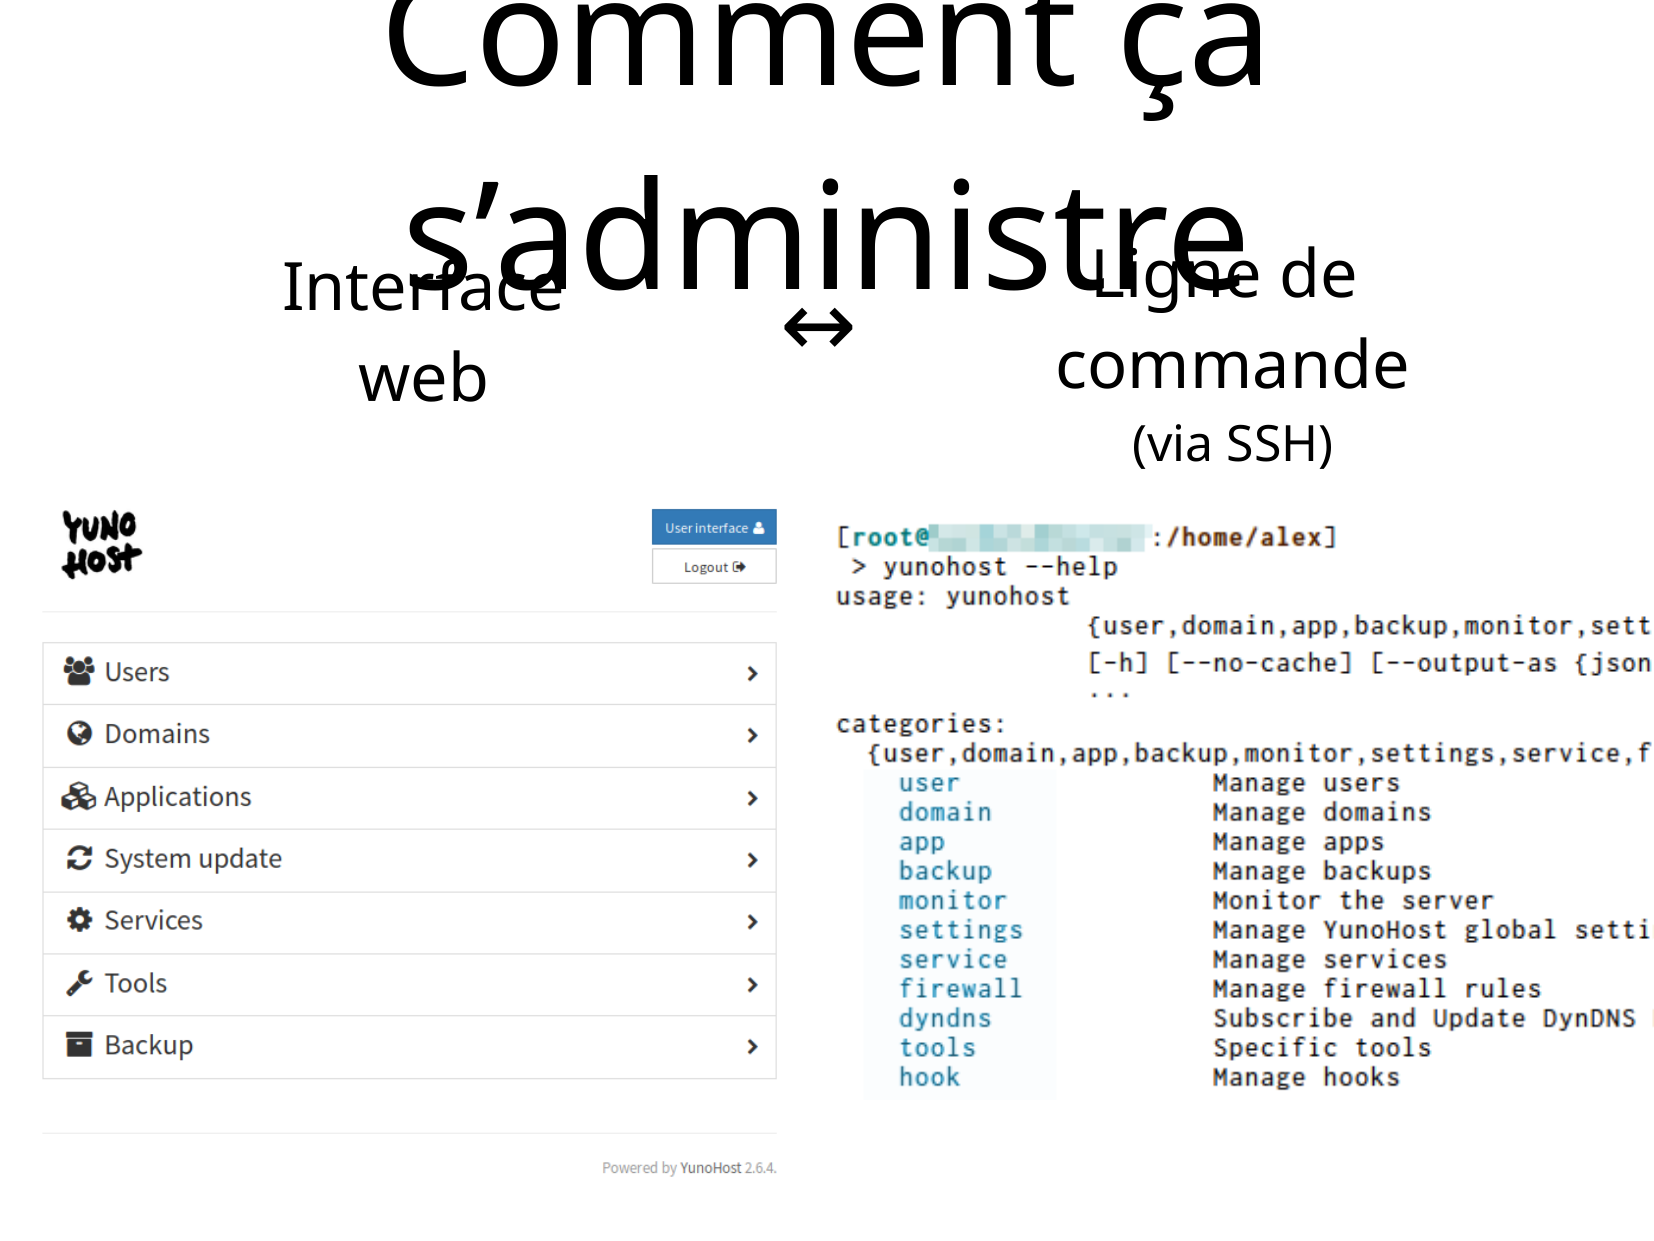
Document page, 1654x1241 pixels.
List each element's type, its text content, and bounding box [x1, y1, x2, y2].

title Ligne de commande (via SSH) [891, 191, 1575, 511]
picture [831, 511, 1654, 1100]
title Interface web [82, 226, 766, 434]
title Comment ça s’administre [82, 25, 1571, 226]
picture [33, 502, 784, 1191]
title ↔ [477, 220, 1160, 428]
